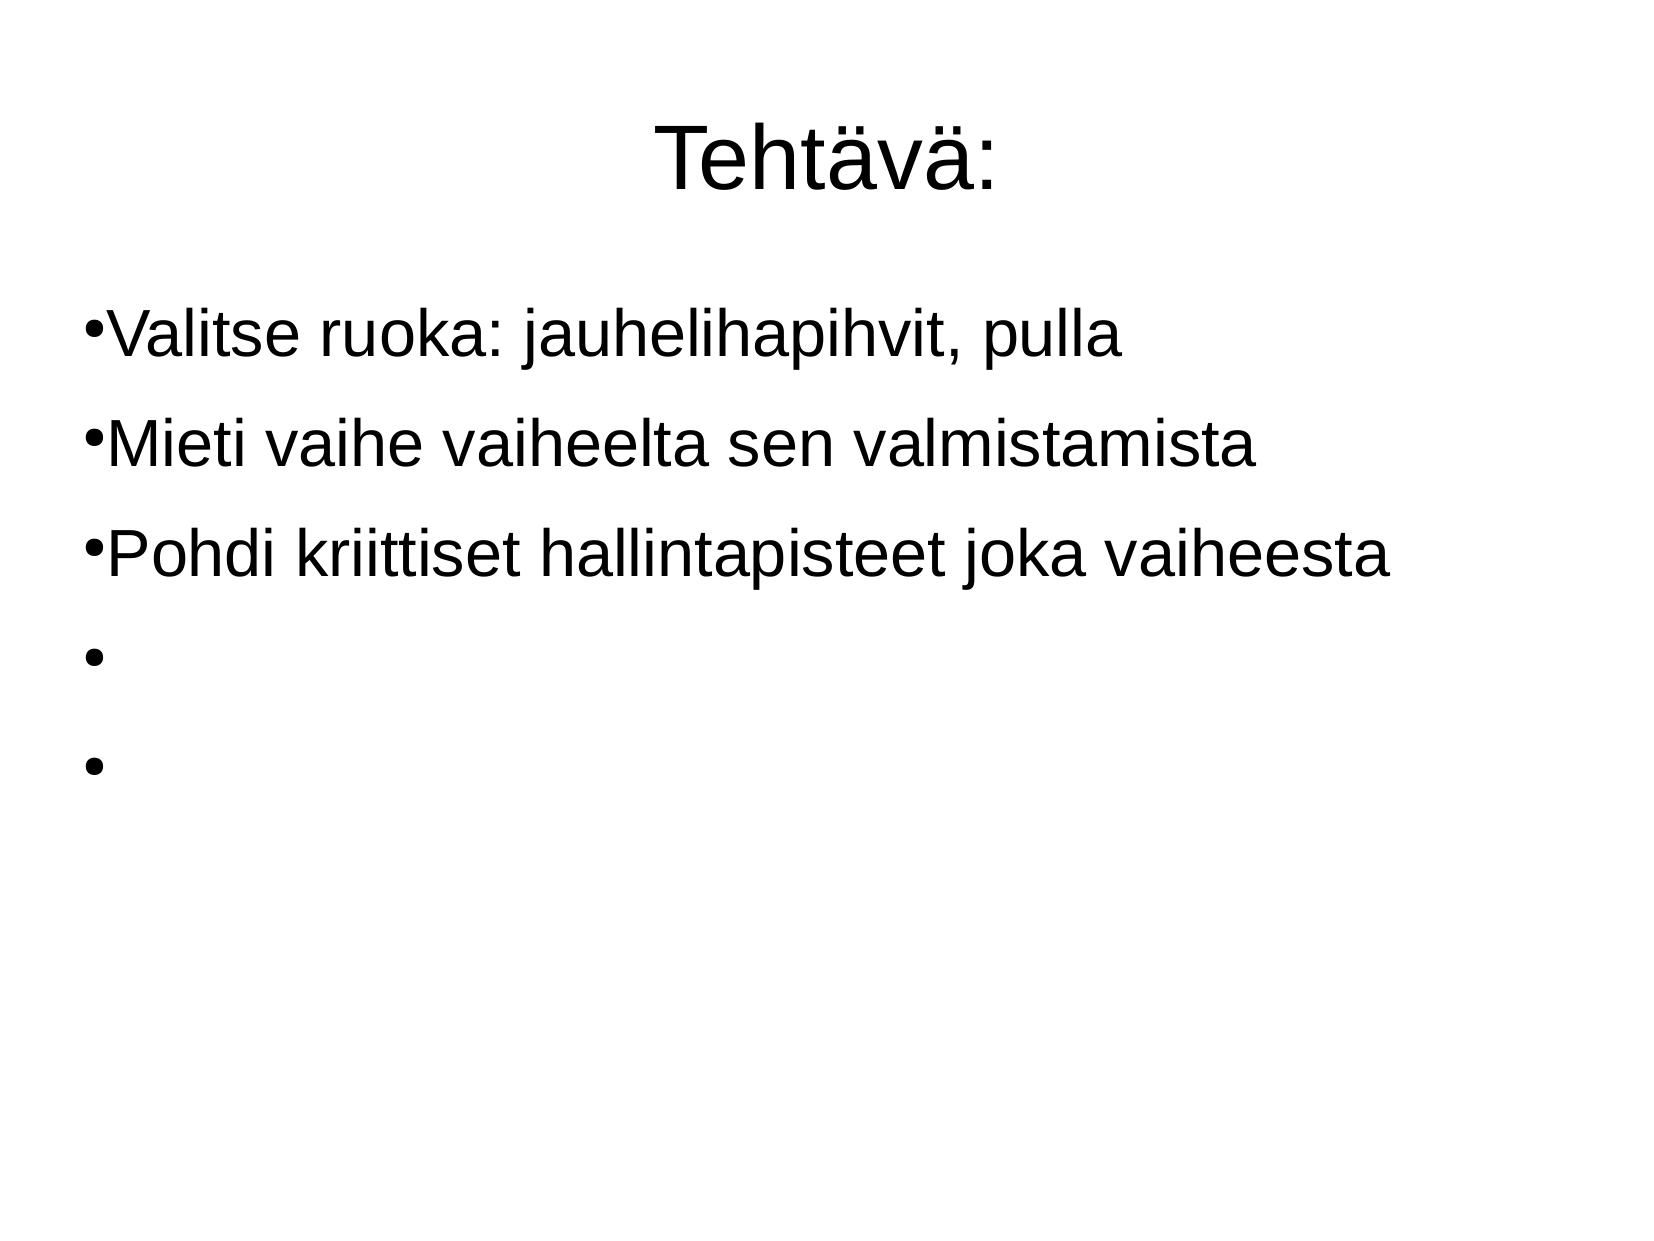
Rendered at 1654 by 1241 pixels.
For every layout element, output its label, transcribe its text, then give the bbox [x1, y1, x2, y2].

title Tehtävä: [82, 49, 1571, 257]
list Valitse ruoka: jauhelihapihvit, pulla Mieti vaihe vaiheelta sen valmistamista Pohdi kriittiset hallintapisteet joka vaiheesta [82, 290, 1571, 1010]
